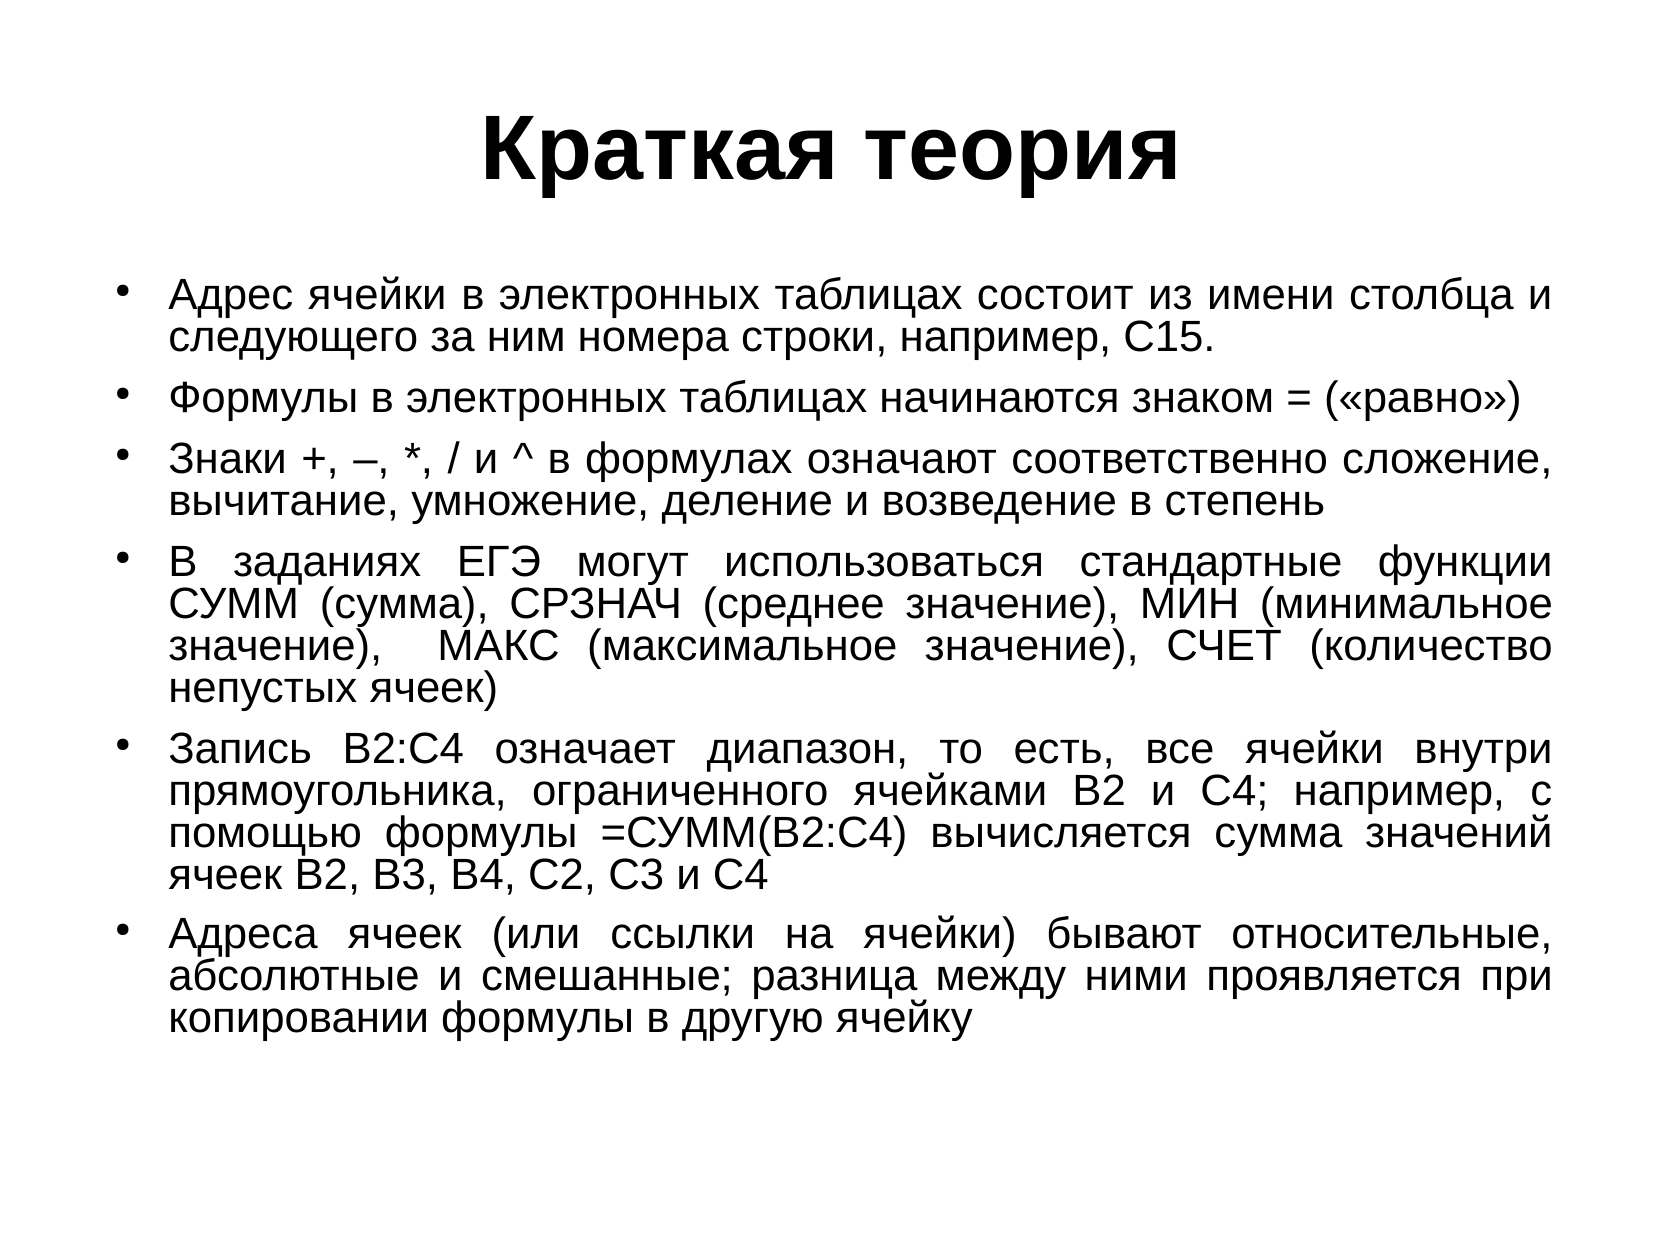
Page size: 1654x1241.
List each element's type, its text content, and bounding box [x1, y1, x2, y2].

title Краткая теория [82, 68, 1571, 317]
list Адрес ячейки в электронных таблицах состоит из имени столбца и следующего за ним номера строки, например, C15. Формулы в электронных таблицах начинаются знаком = («равно») Знаки +, –, *, / и ^ в формулах означают соответственно сложение, вычитание, умножение, деление и возведение в степень В заданиях ЕГЭ могут использоваться стандартные функции СУММ (сумма), СРЗНАЧ (среднее значение), МИН (минимальное значение), МАКС (максимальное значение), СЧЕТ (количество непустых ячеек) Запись B2:C4 означает диапазон, то есть, все ячейки внутри прямоугольника, ограниченного ячейками B2 и C4; например, с помощью формулы =СУММ(B2:C4) вычисляется сумма значений ячеек B2, B3, B4, C2, C3 и C4 Адреса ячеек (или ссылки на ячейки) бывают относительные, абсолютные и смешанные; разница между ними проявляется при копировании формулы в другую ячейку [82, 268, 1569, 1154]
